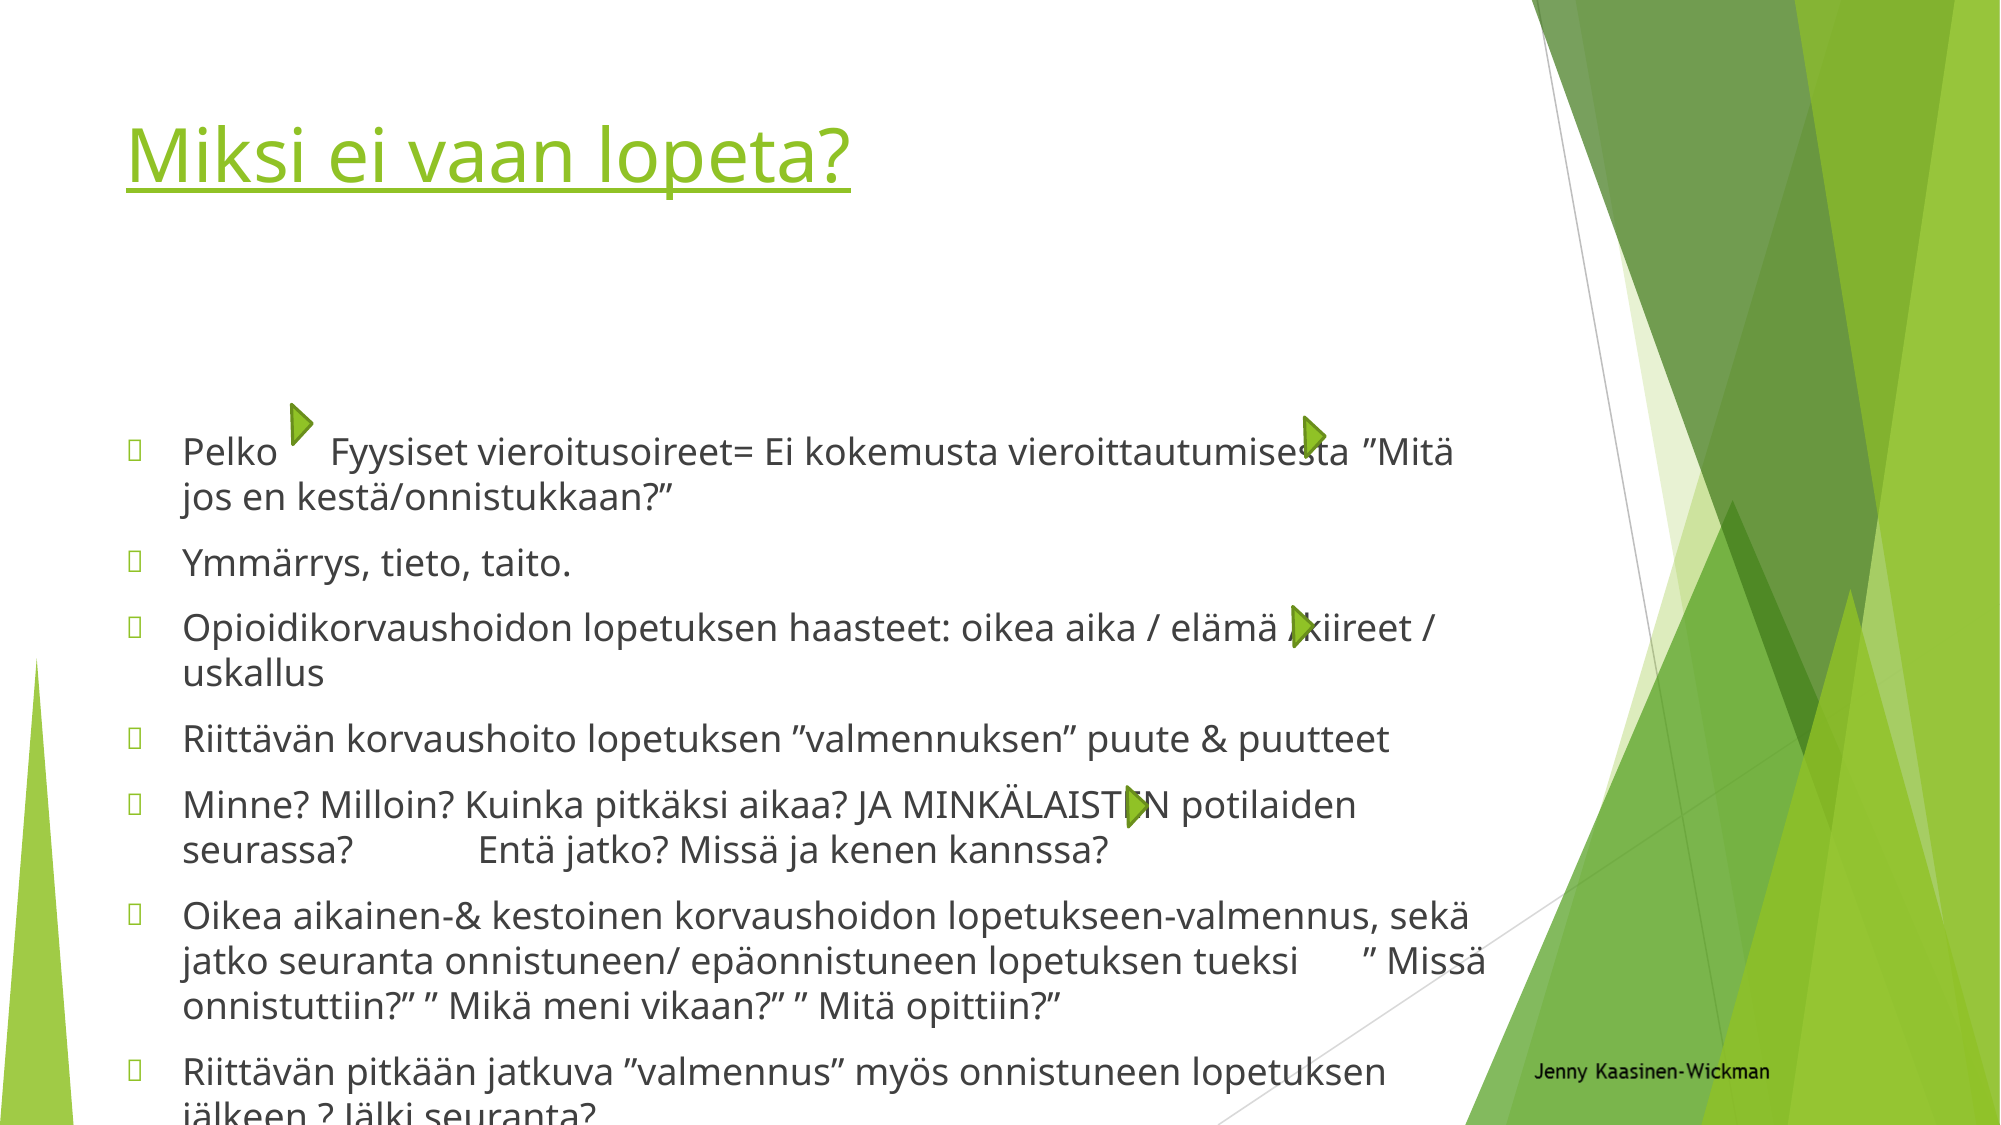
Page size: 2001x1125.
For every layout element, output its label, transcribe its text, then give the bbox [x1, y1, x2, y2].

picture [1521, 1051, 1783, 1097]
list Pelko Fyysiset vieroitusoireet= Ei kokemusta vieroittautumisesta ”Mitä jos en kestä/onnistukkaan?” Ymmärrys, tieto, taito. Opioidikorvaushoidon lopetuksen haasteet: oikea aika / elämä /kiireet / uskallus Riittävän korvaushoito lopetuksen ”valmennuksen” puute & puutteet Minne? Milloin? Kuinka pitkäksi aikaa? JA MINKÄLAISTEN potilaiden seurassa? Entä jatko? Missä ja kenen kannssa? Oikea aikainen-& kestoinen korvaushoidon lopetukseen-valmennus, sekä jatko seuranta onnistuneen/ epäonnistuneen lopetuksen tueksi ” Missä onnistuttiin?” ” Mikä meni vikaan?” ” Mitä opittiin?” Riittävän pitkään jatkuva ”valmennus” myös onnistuneen lopetuksen jälkeen ? Jälki seuranta? [111, 354, 1522, 992]
title Miksi ei vaan lopeta? [111, 99, 1522, 317]
text_box [291, 404, 313, 445]
text_box [1127, 786, 1148, 827]
text_box [1292, 606, 1314, 647]
text_box [1304, 417, 1326, 458]
